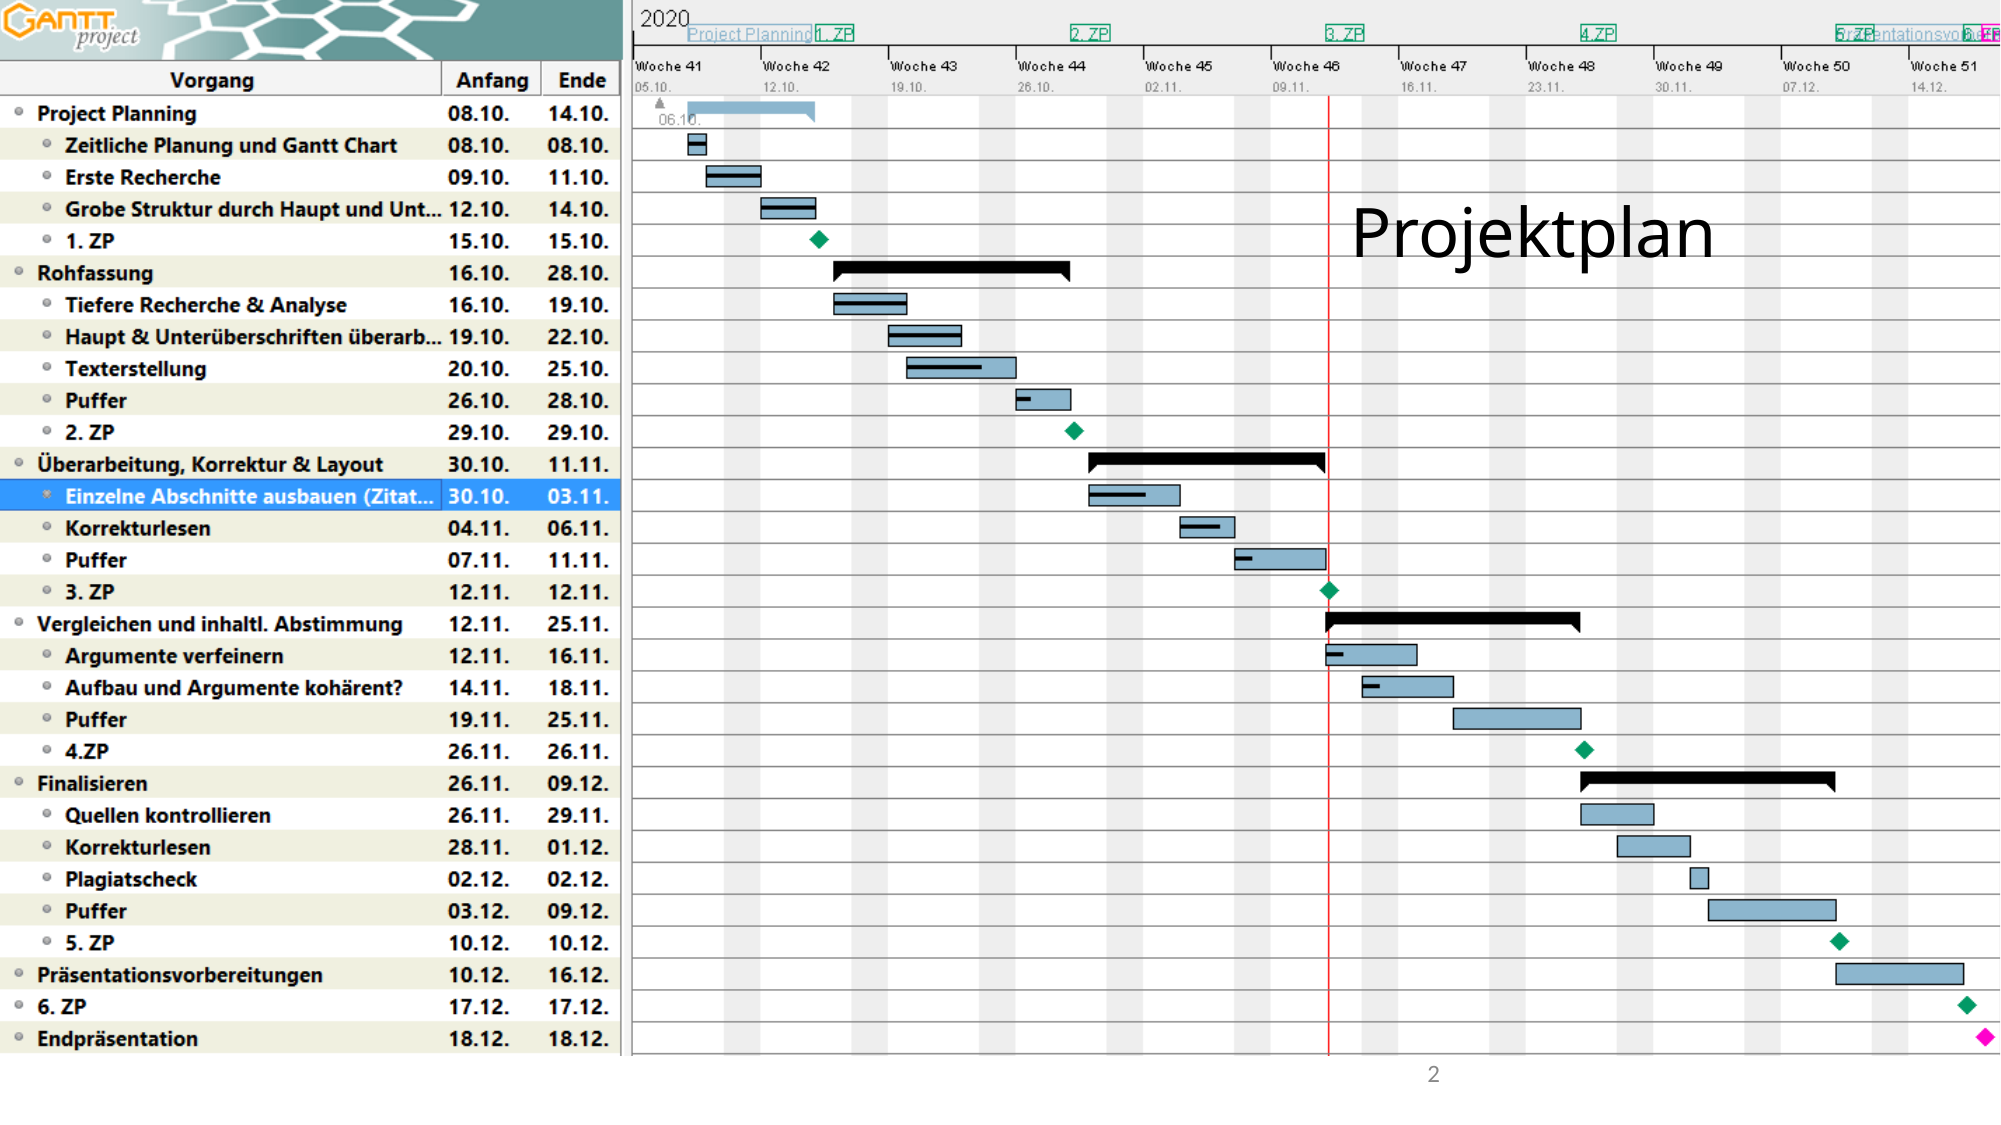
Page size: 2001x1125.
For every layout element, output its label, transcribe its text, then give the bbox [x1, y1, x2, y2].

title Projektplan [1335, 167, 1803, 305]
text_box [1412, 1042, 1863, 1103]
picture [0, 0, 2000, 1056]
